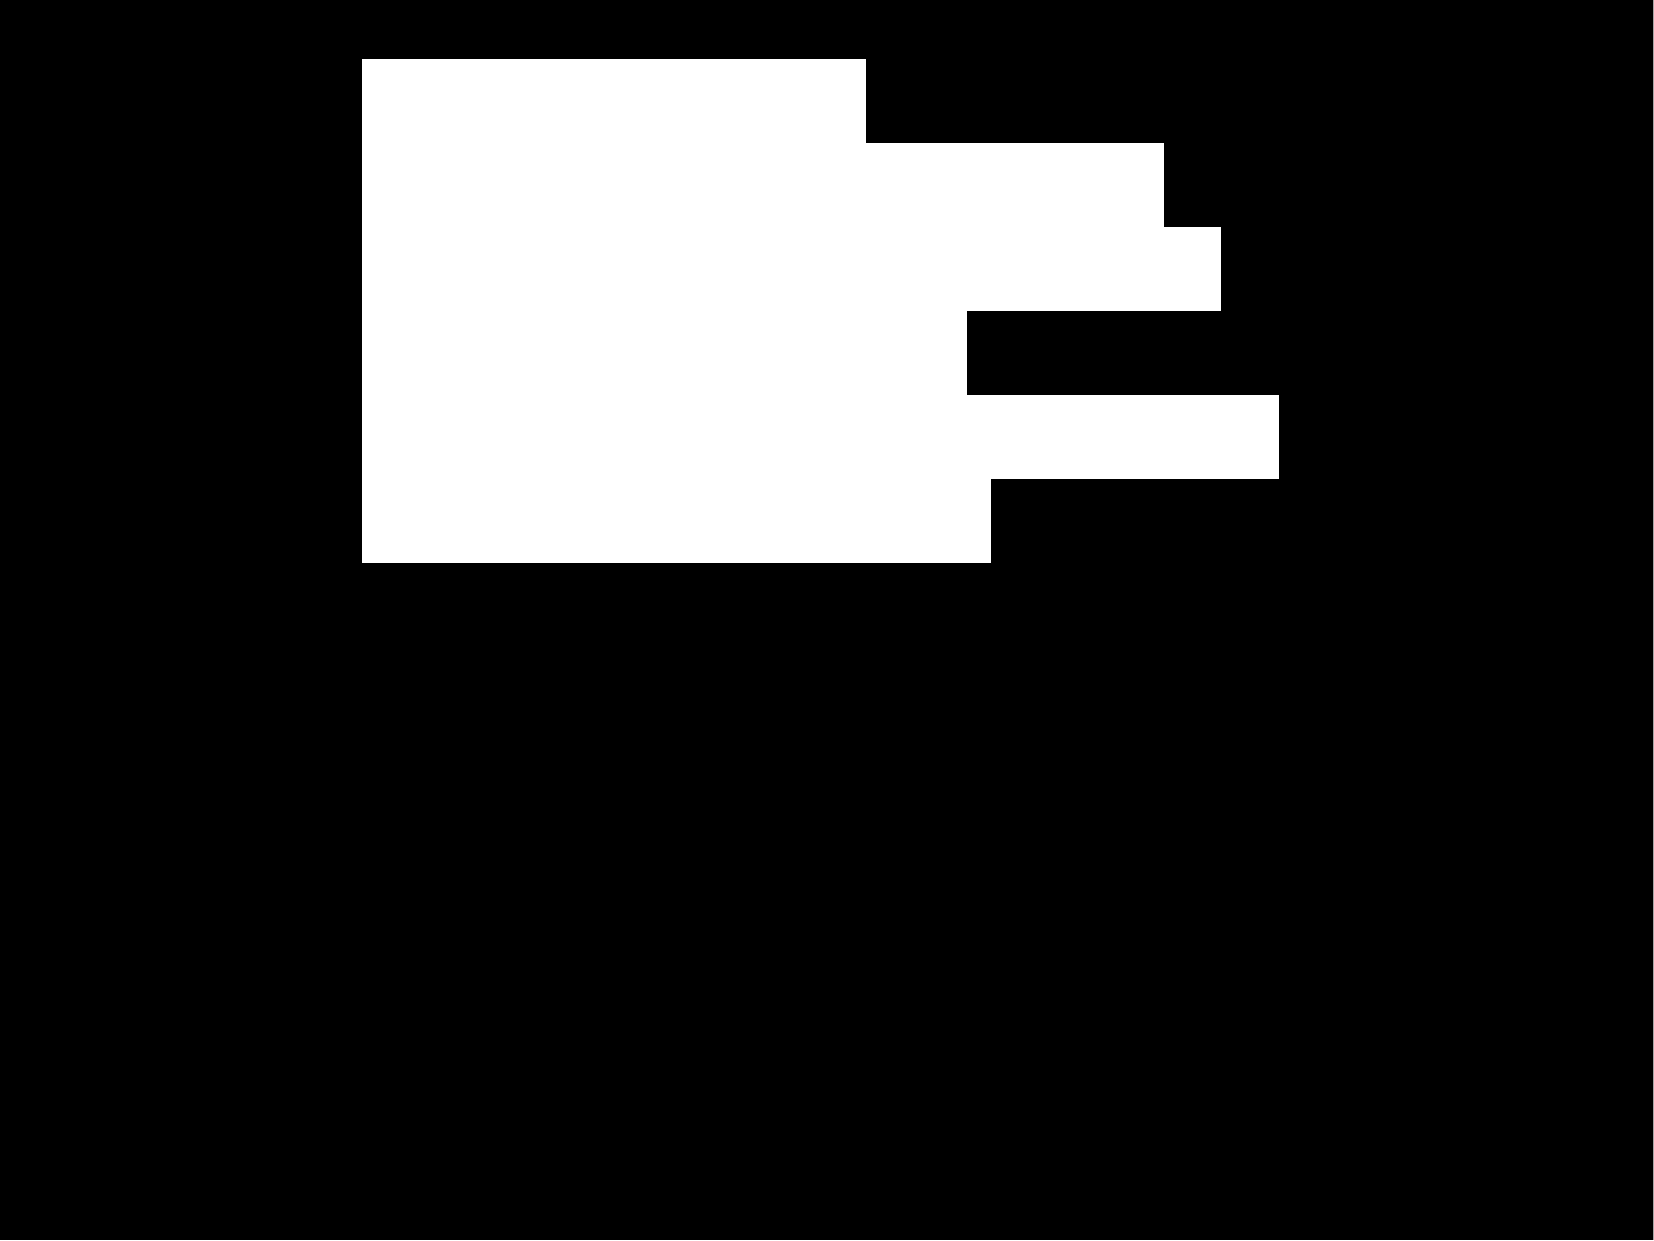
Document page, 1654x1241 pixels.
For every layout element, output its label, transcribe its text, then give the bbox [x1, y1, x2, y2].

subtitle Whenever I cry You’re there by my side And you want me to know All the little things That I do for love will bring Peace to my heart. [76, 59, 1565, 779]
